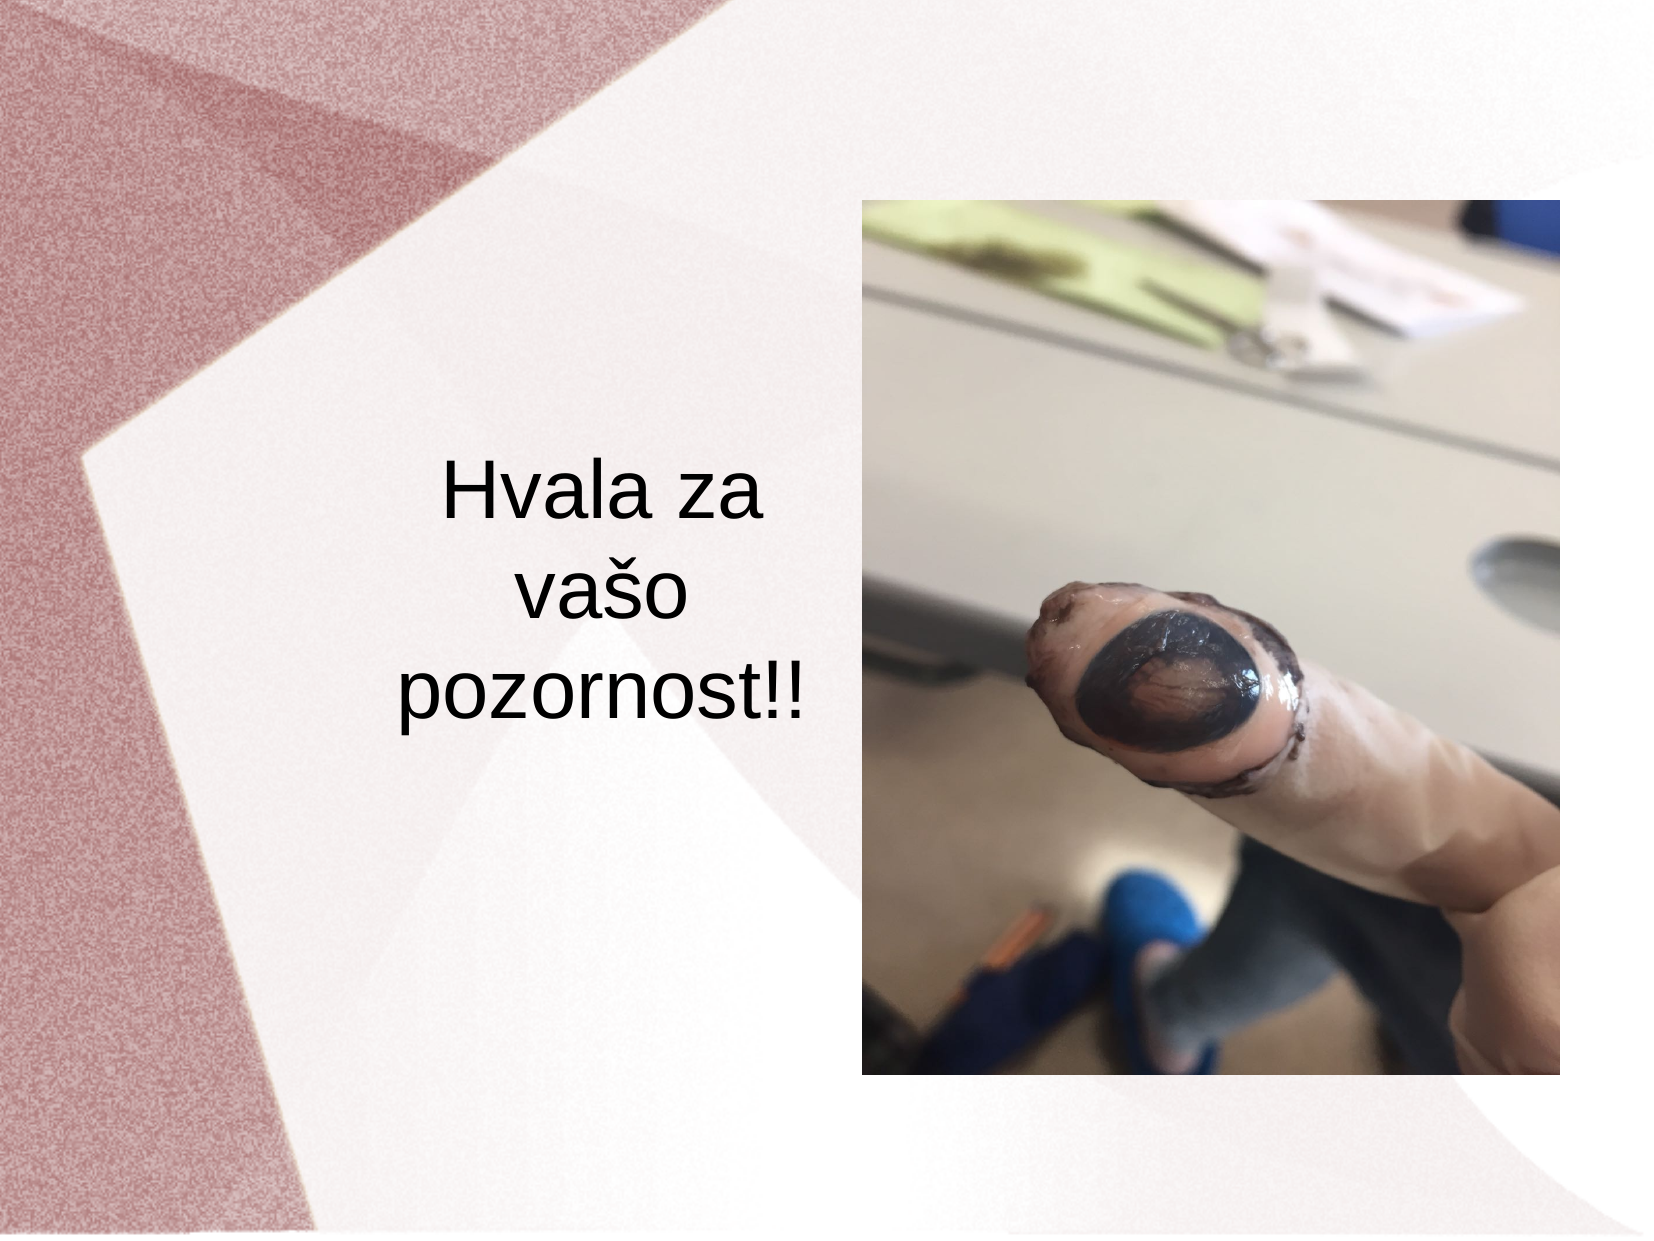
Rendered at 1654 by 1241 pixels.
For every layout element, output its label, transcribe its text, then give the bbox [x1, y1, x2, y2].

picture [862, 200, 1560, 1075]
subtitle Hvala za vašo pozornost!! [354, 49, 851, 993]
